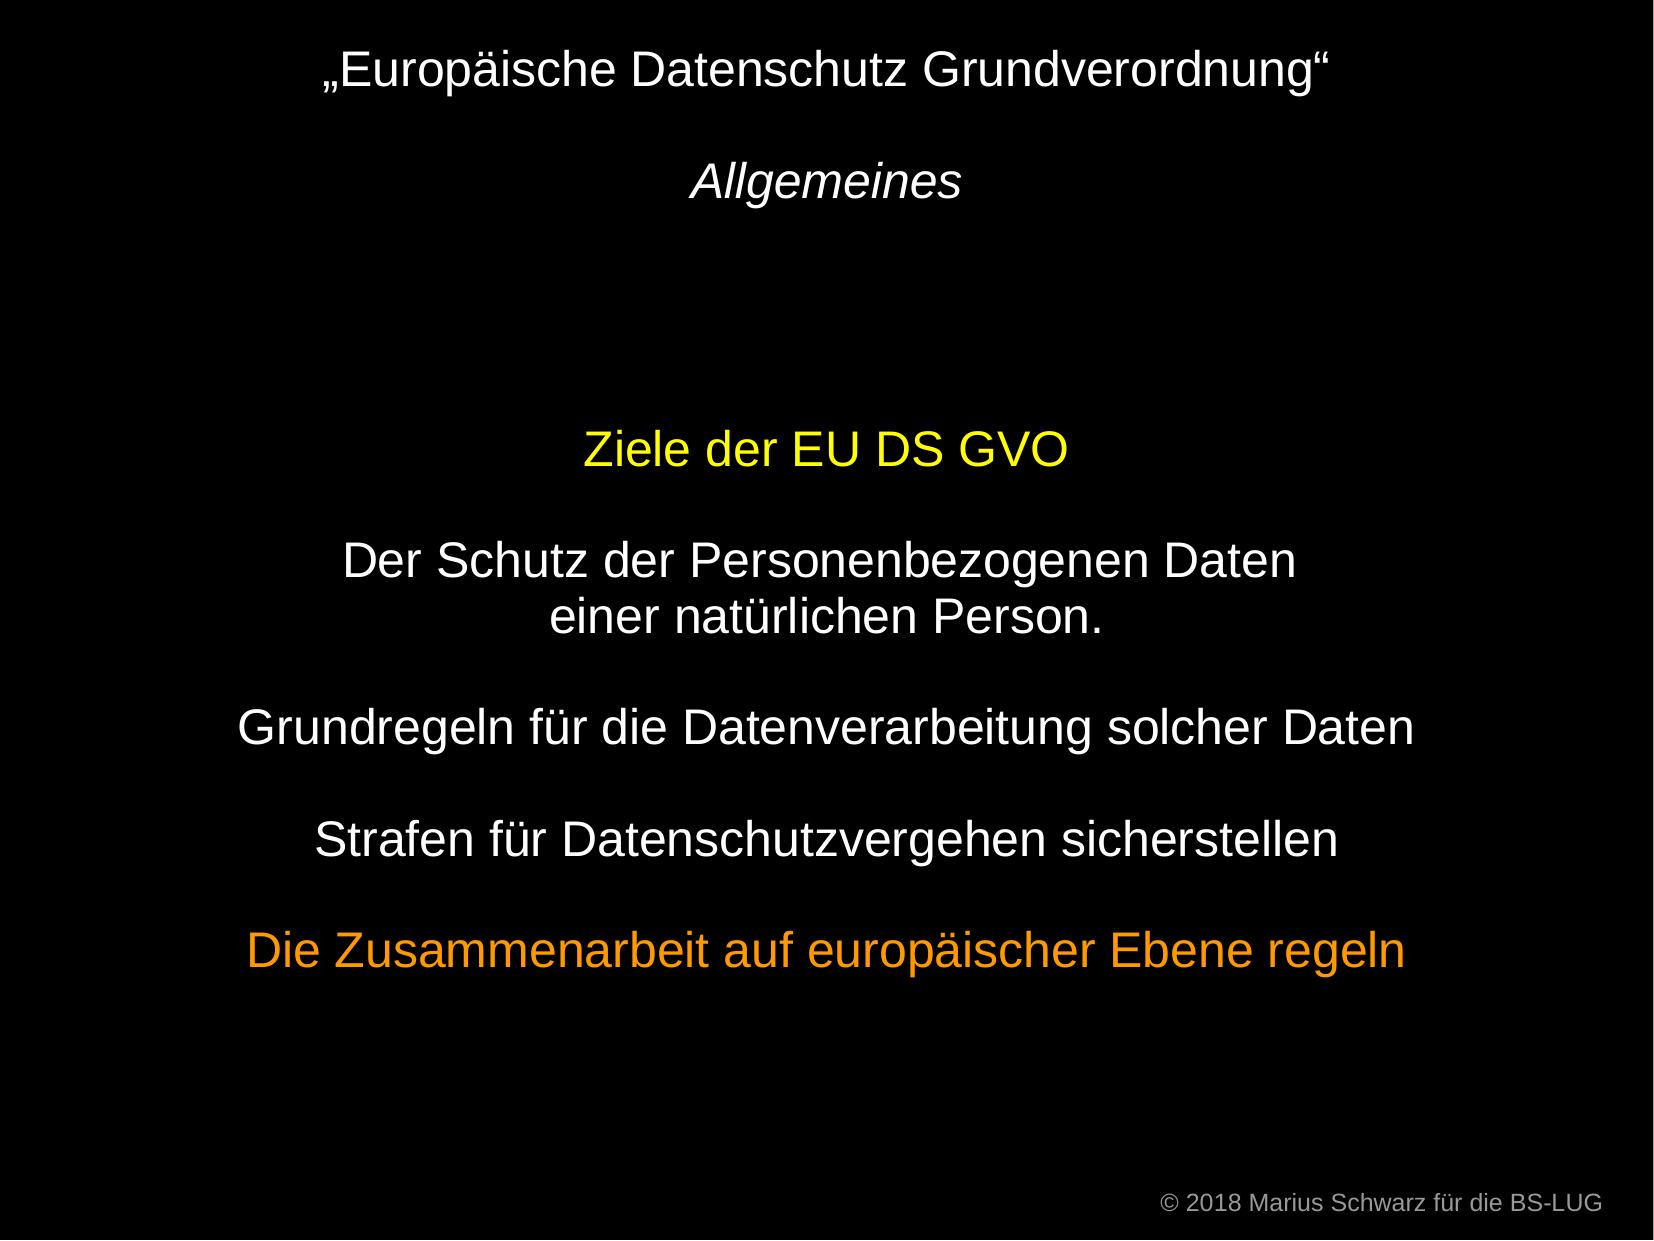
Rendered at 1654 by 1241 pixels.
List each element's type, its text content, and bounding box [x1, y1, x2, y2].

text_box Ziele der EU DS GVO Der Schutz der Personenbezogenen Daten einer natürlichen Person. Grundregeln für die Datenverarbeitung solcher Daten Strafen für Datenschutzvergehen sicherstellen Die Zusammenarbeit auf europäischer Ebene regeln [82, 290, 1571, 1109]
title „Europäische Datenschutz Grundverordnung“ Allgemeines [82, 41, 1571, 209]
text_box © 2018 Marius Schwarz für die BS-LUG [1145, 1181, 1630, 1224]
